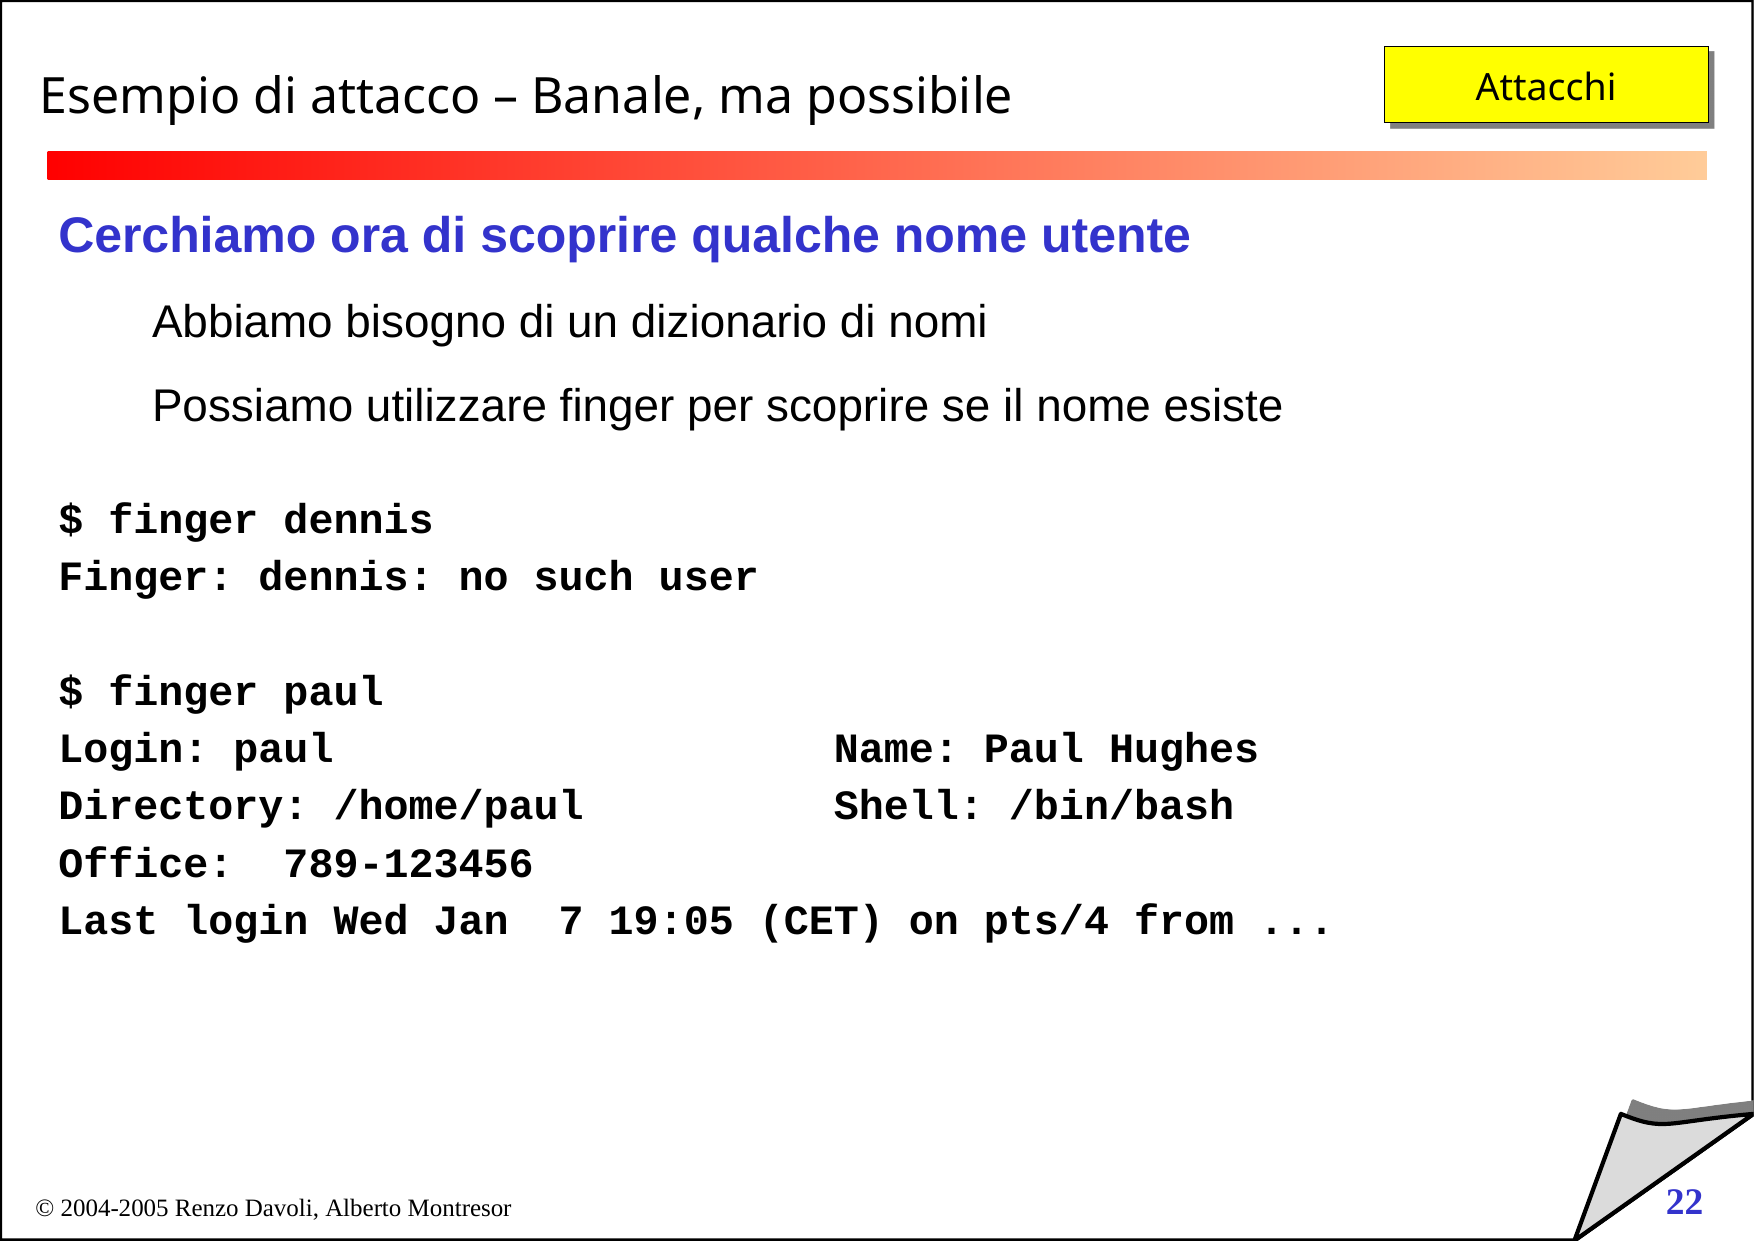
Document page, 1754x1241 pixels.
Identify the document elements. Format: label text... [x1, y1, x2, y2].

title Esempio di attacco – Banale, ma possibile [40, 49, 1713, 144]
text_box Attacchi [1384, 46, 1709, 123]
list Cerchiamo ora di scoprire qualche nome utente Abbiamo bisogno di un dizionario di nomi Possiamo utilizzare finger per scoprire se il nome esiste $ finger dennis Finger: dennis: no such user $ finger paul Login: paul Name: Paul Hughes Directory: /home/paul Shell: /bin/bash Office: 789-123456 Last login Wed Jan 7 19:05 (CET) on pts/4 from ... [58, 206, 1695, 1081]
